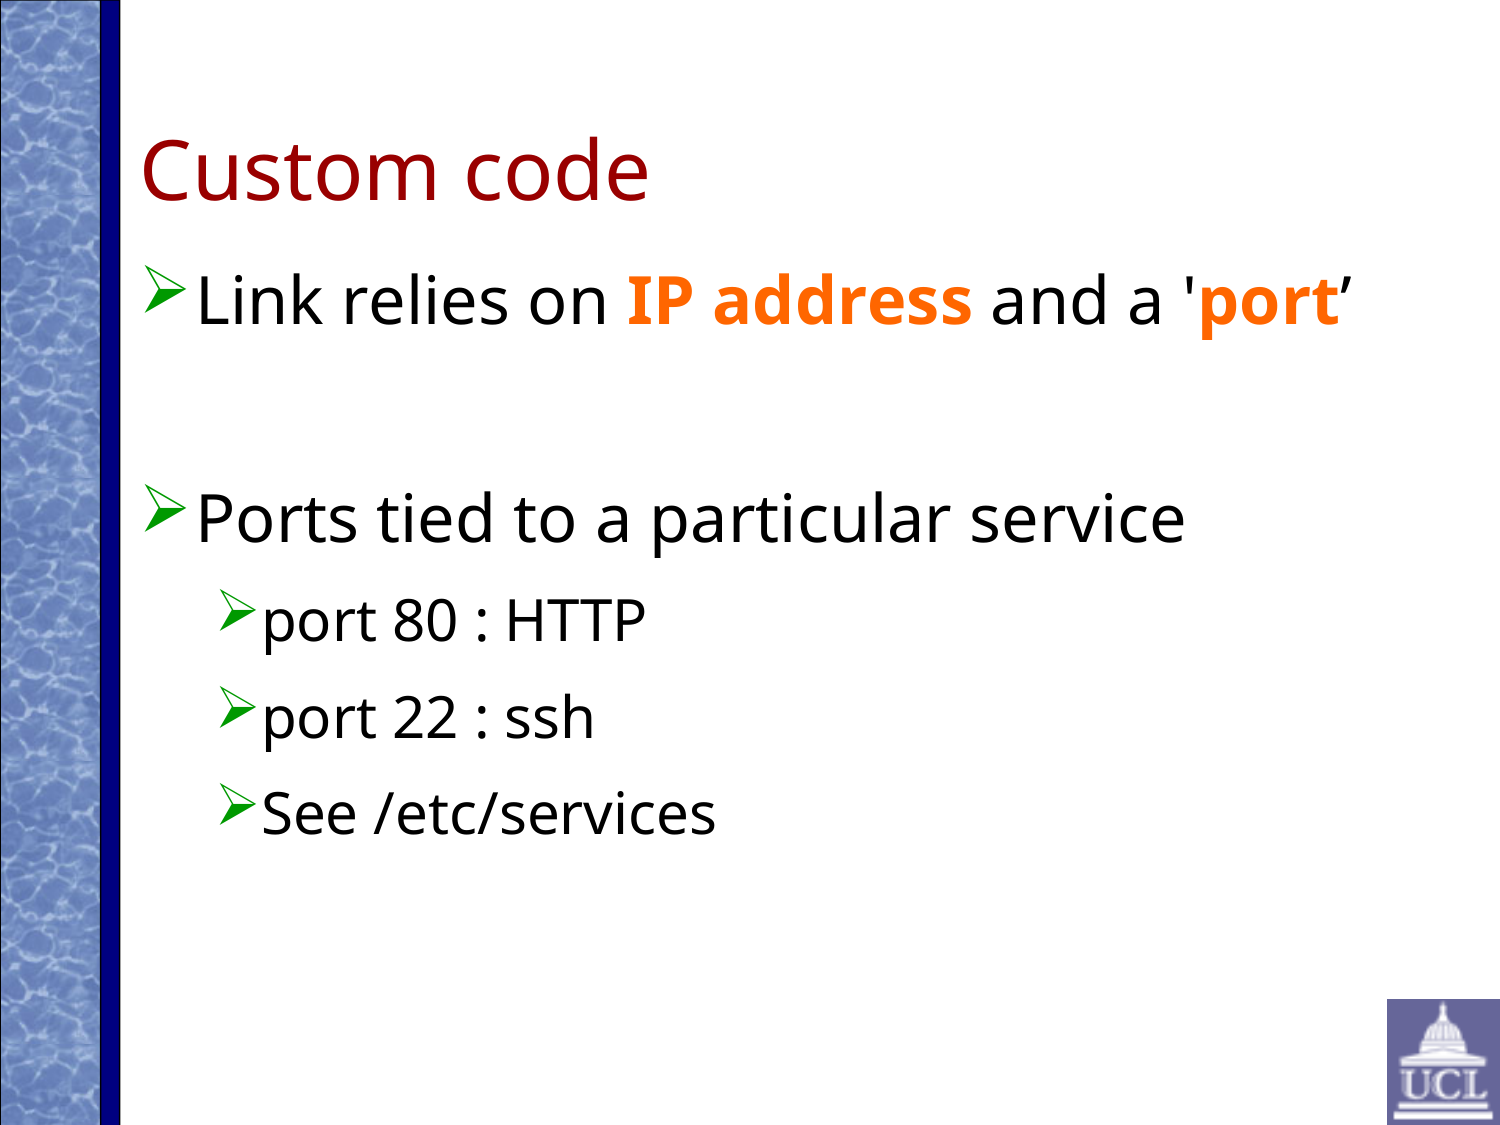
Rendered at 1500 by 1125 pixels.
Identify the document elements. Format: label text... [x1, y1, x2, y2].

picture [1387, 999, 1500, 1125]
title Custom code [124, 37, 1413, 225]
list Link relies on IP address and a 'port’ Ports tied to a particular service port 80 : HTTP port 22 : ssh See /etc/services [125, 249, 1417, 1088]
picture [1, 1, 99, 1125]
